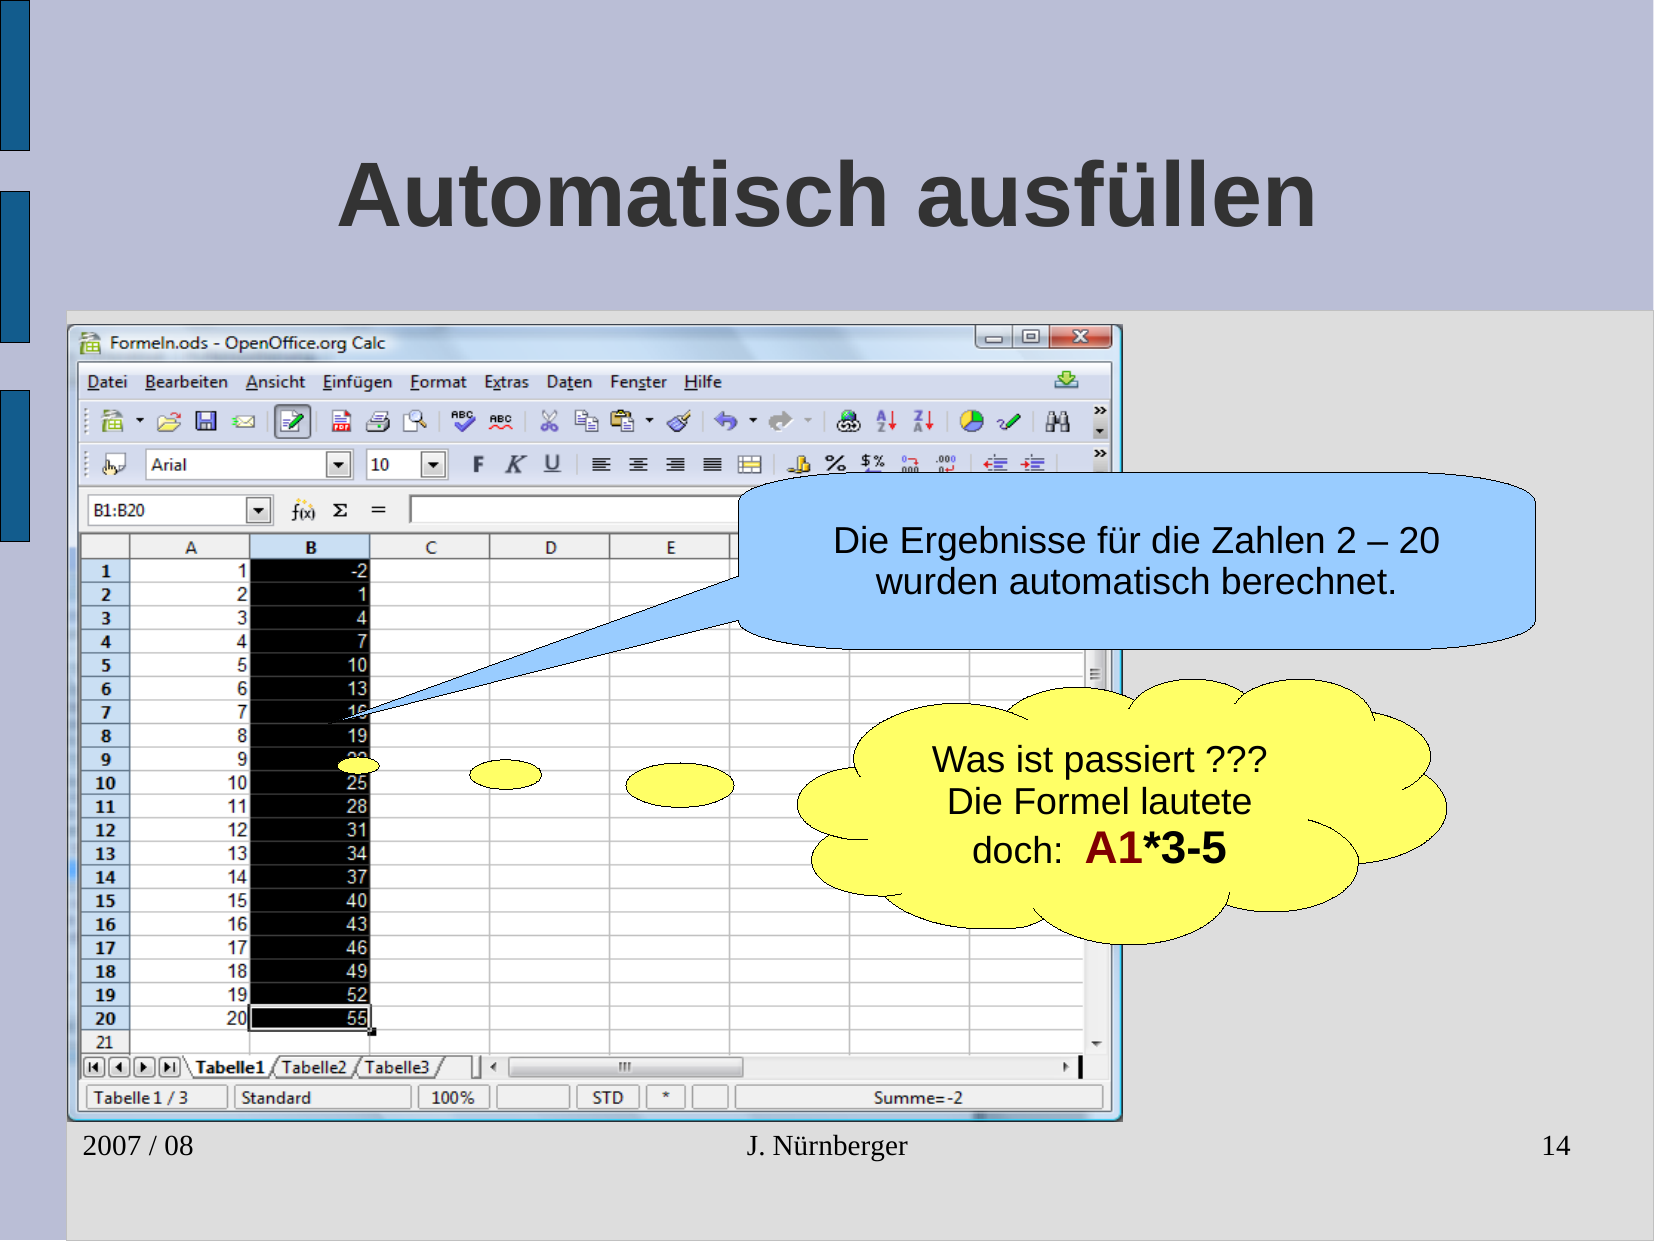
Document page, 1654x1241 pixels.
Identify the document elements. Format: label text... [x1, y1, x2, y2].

text_box Was ist passiert ??? Die Formel lautete doch: A1*3-5 [625, 762, 735, 808]
text_box Die Ergebnisse für die Zahlen 2 – 20 wurden automatisch berechnet. [328, 472, 1536, 724]
picture [67, 324, 1123, 1123]
title Automatisch ausfüllen [121, 98, 1534, 291]
text_box Was ist passiert ??? Die Formel lautete doch: A1*3-5 [469, 759, 542, 790]
text_box Was ist passiert ??? Die Formel lautete doch: A1*3-5 [797, 679, 1447, 945]
